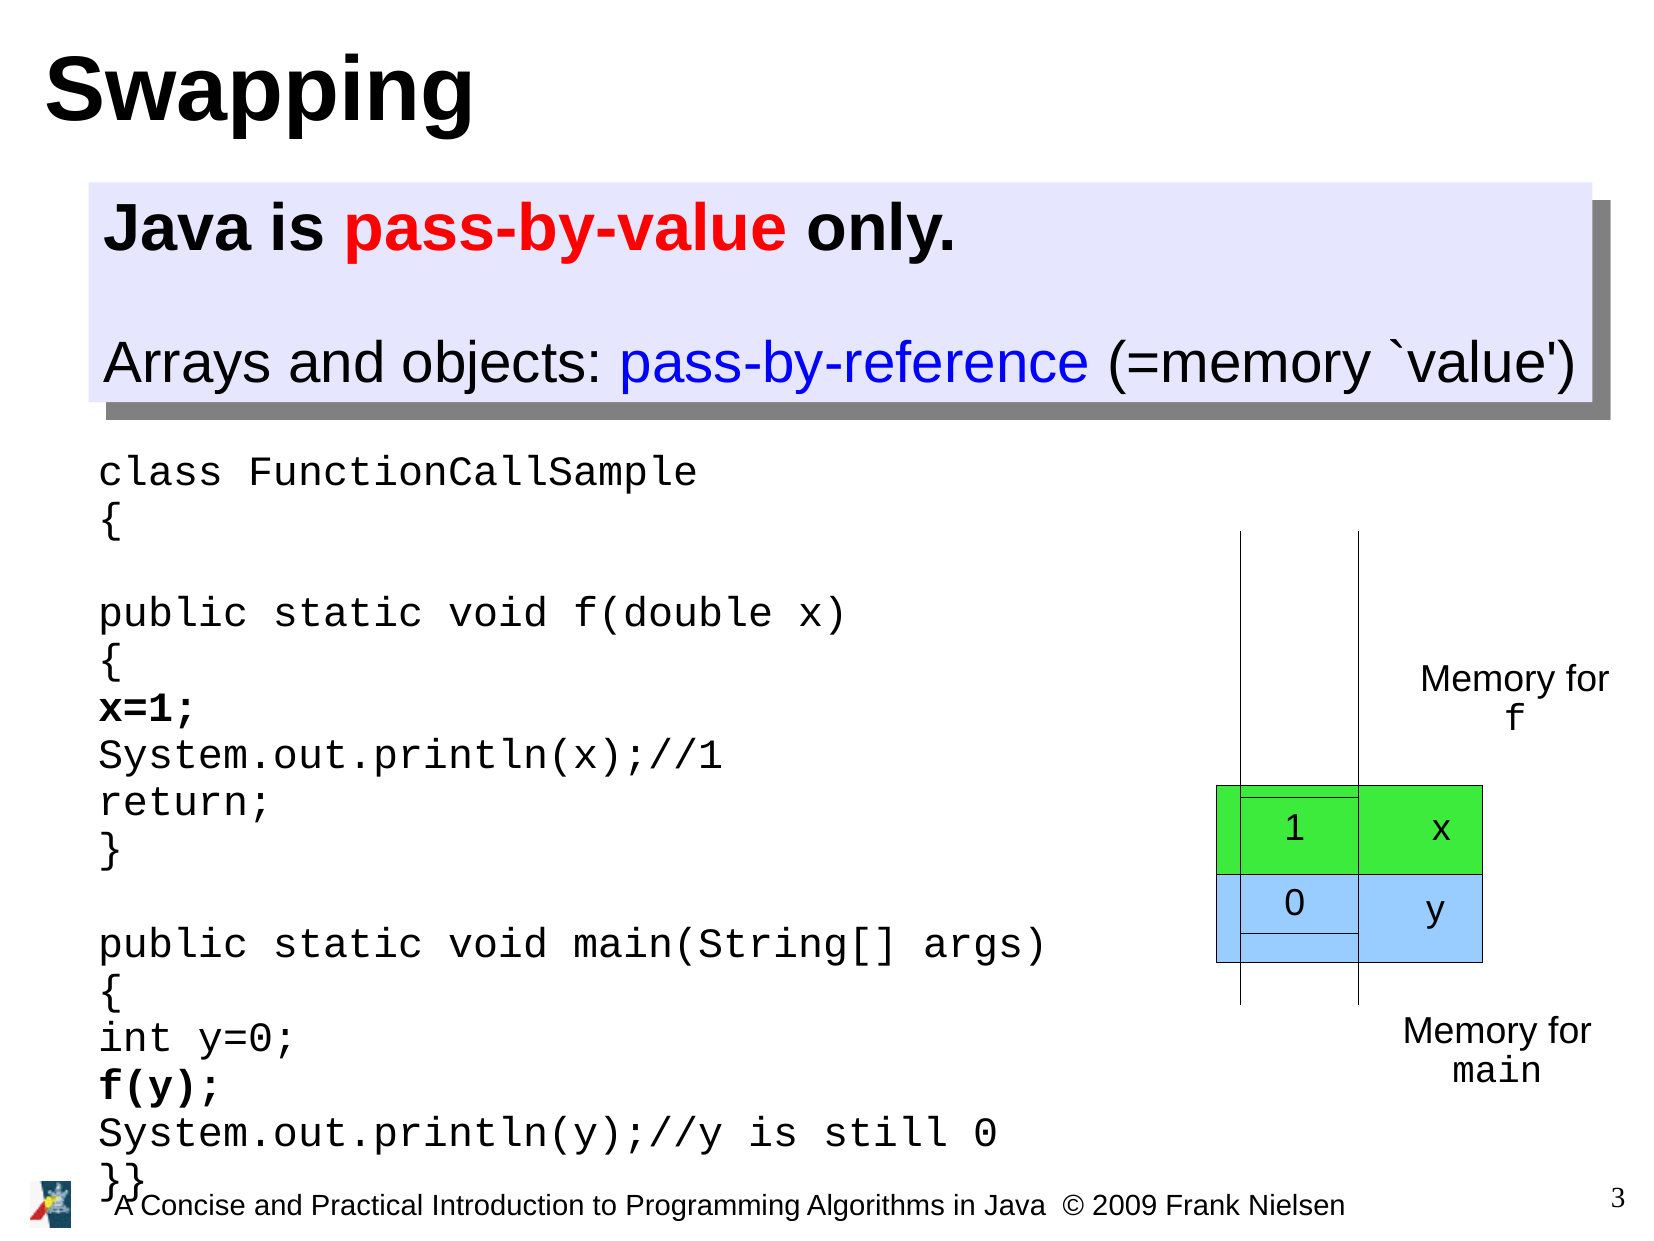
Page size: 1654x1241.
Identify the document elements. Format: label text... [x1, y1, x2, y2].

text_box Java is pass-by-value only. Arrays and objects: pass-by-reference (=memory `value') [88, 182, 1593, 402]
text_box [1241, 934, 1358, 963]
text_box [1241, 798, 1358, 874]
text_box 1 [1269, 799, 1321, 857]
text_box [1241, 785, 1358, 797]
text_box class FunctionCallSample { public static void f(double x) { x=1; System.out.println(x);//1 return; } public static void main(String[] args) { int y=0; f(y); System.out.println(y);//y is still 0 }} [83, 442, 1063, 1180]
text_box Swapping [29, 30, 518, 148]
text_box 0 [1269, 874, 1321, 932]
text_box [244, 363, 275, 435]
text_box Memory for main [1387, 1002, 1607, 1099]
text_box y [1411, 880, 1460, 937]
picture [29, 1181, 71, 1228]
text_box Memory for f [1405, 649, 1625, 747]
text_box [1216, 785, 1240, 963]
text_box [1359, 785, 1483, 963]
text_box x [1417, 799, 1466, 857]
text_box [1241, 875, 1358, 933]
